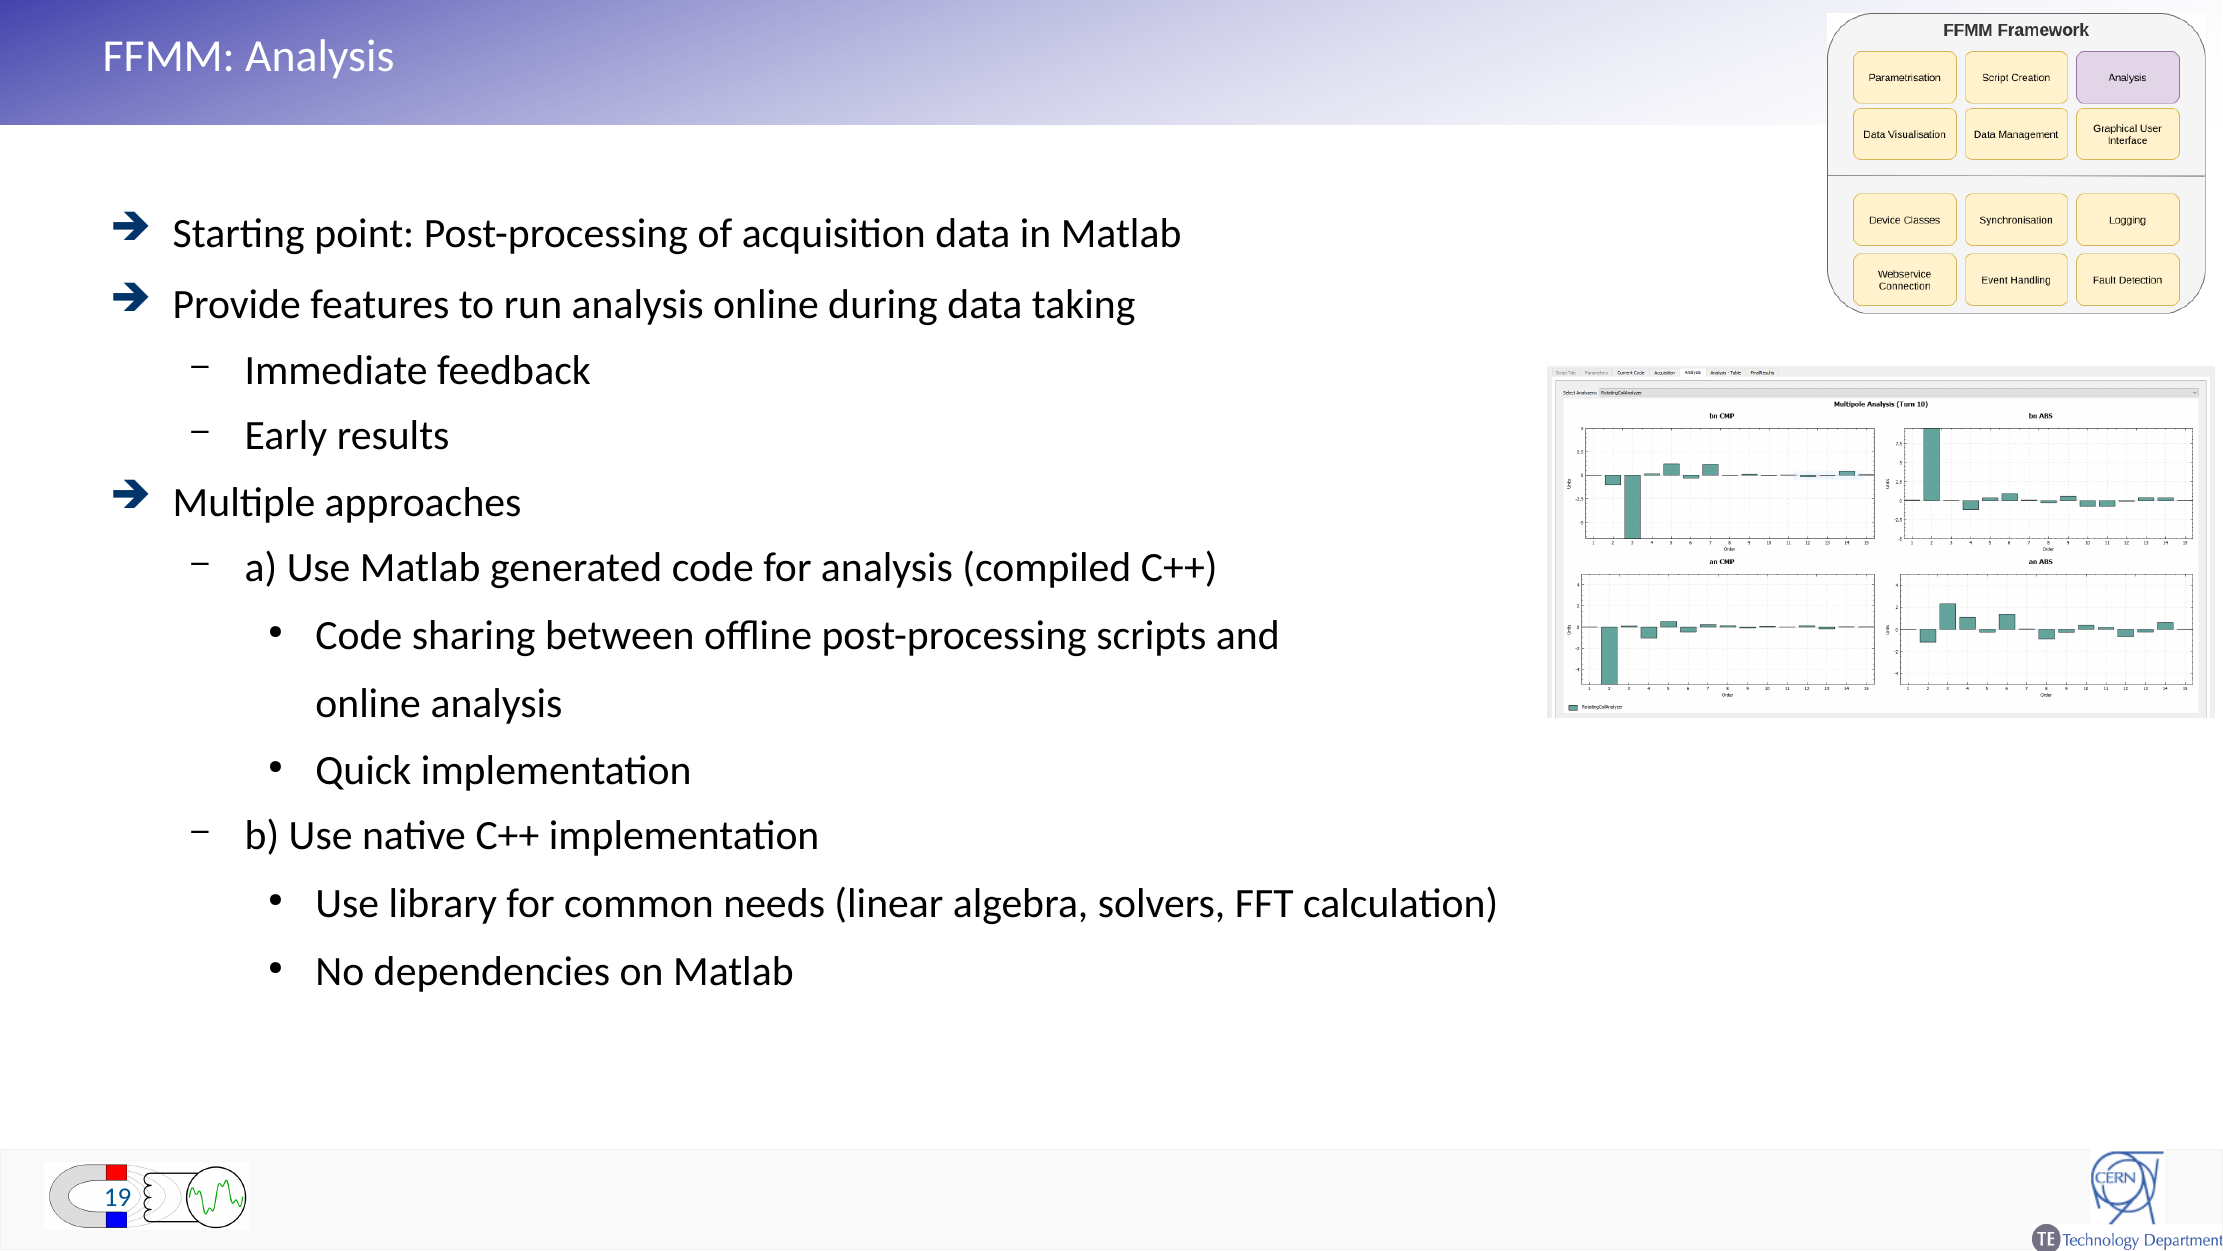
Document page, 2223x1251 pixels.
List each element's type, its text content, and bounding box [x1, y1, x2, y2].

title FFMM: Analysis [94, 0, 1528, 107]
picture [2032, 1149, 2223, 1251]
list Starting point: Post-processing of acquisition data in Matlab Provide features to run analysis online during data taking Immediate feedback Early results Multiple approaches a) Use Matlab generated code for analysis (compiled C++) Code sharing between offline post-processing scripts and online analysis Quick implementation b) Use native C++ implementation Use library for common needs (linear algebra, solvers, FFT calculation) No dependencies on Matlab [94, 174, 2112, 1100]
picture [2112, 366, 2215, 718]
picture [1827, 13, 2206, 314]
picture [44, 1162, 250, 1230]
